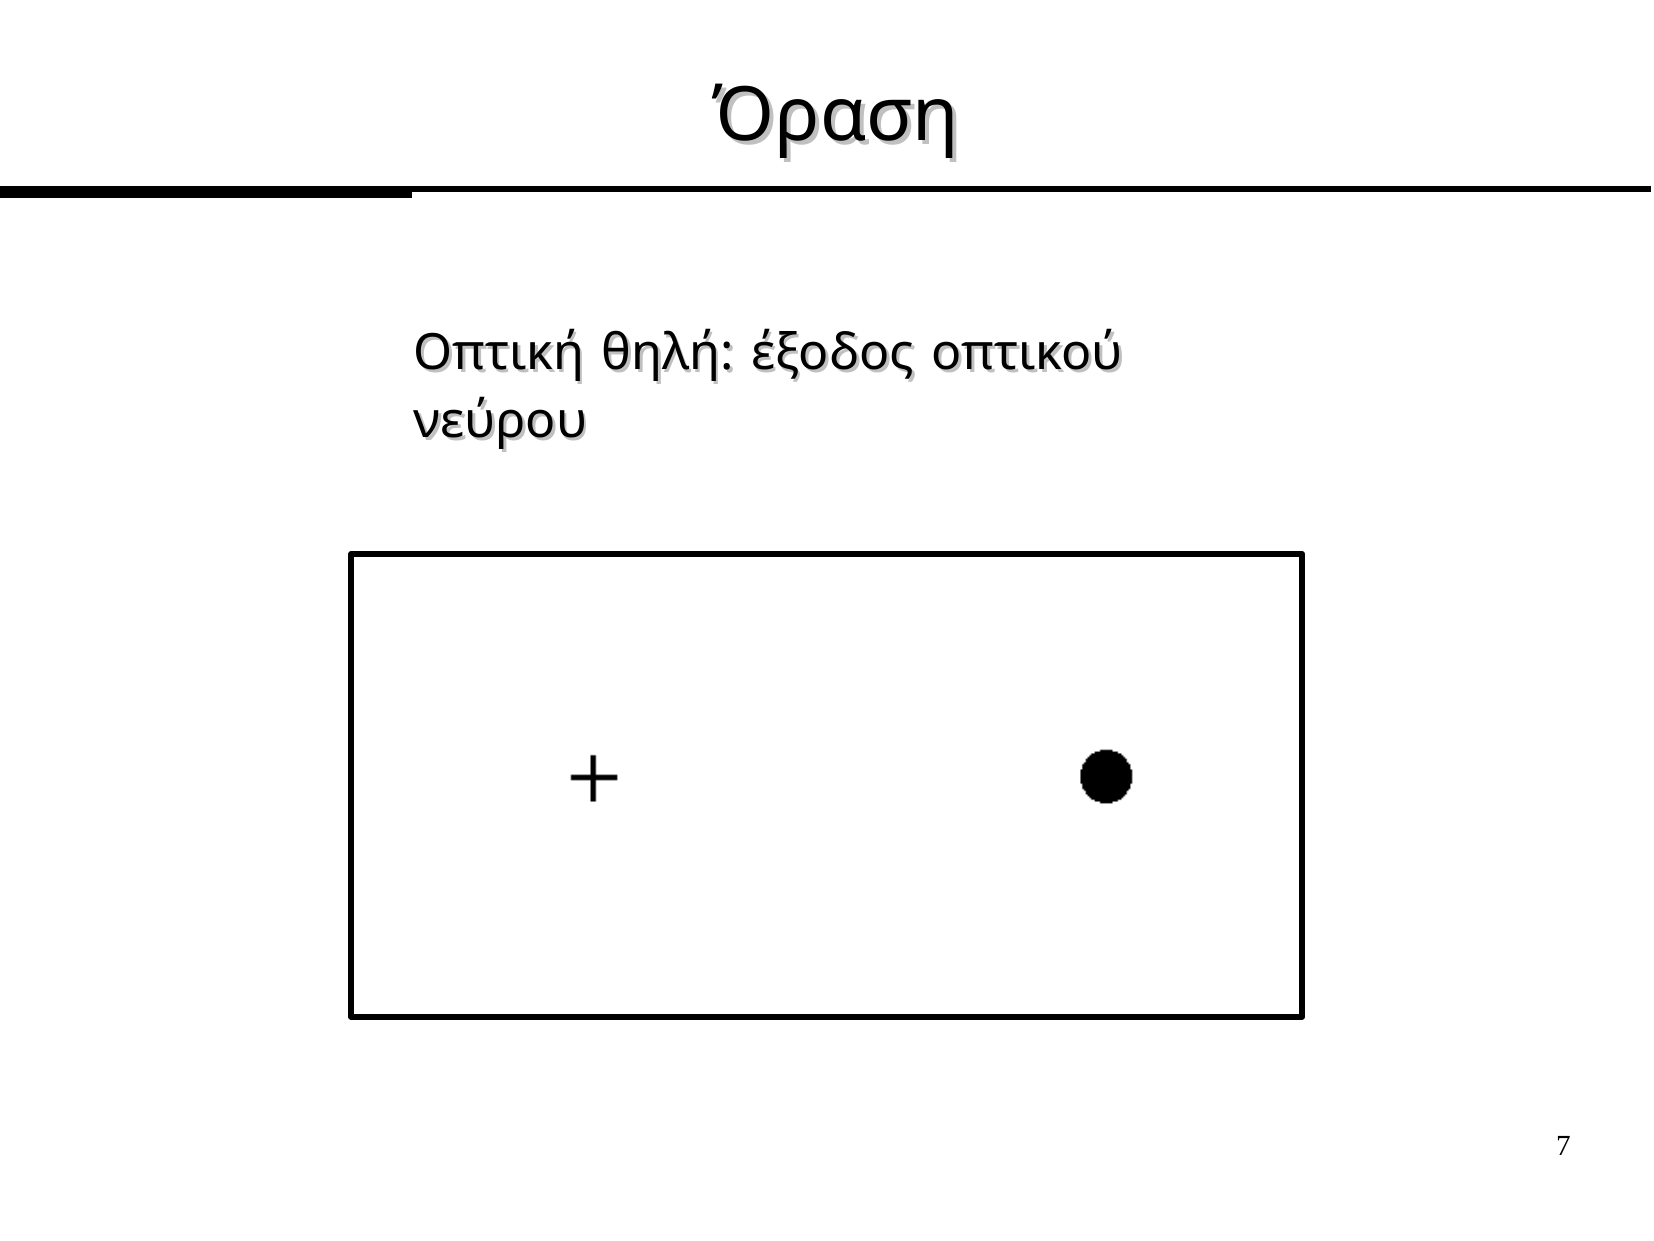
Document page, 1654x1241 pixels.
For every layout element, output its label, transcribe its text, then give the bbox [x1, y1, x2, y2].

picture [354, 556, 1300, 1014]
text_box Οπτική θηλή: έξοδος οπτικού νεύρου [398, 308, 1255, 384]
text_box Όραση [697, 52, 956, 158]
